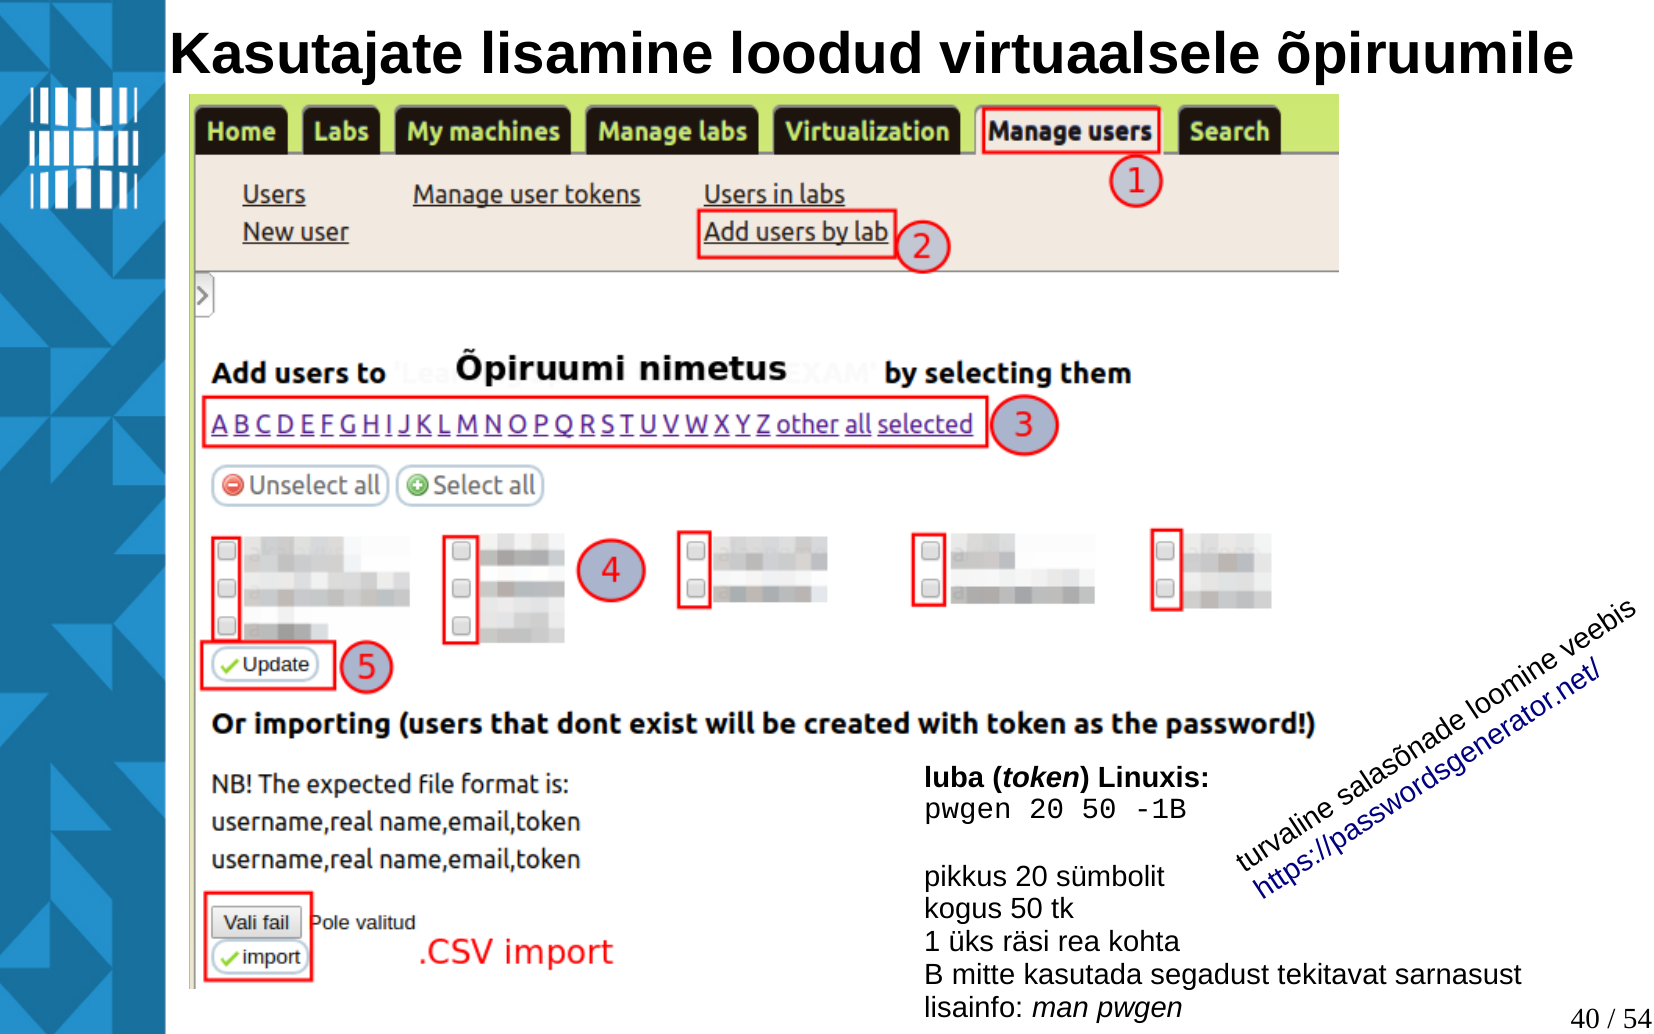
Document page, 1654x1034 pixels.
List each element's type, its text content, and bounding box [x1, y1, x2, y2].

text_box luba (token) Linuxis: pwgen 20 50 -1B pikkus 20 sümbolit kogus 50 tk 1 üks räsi rea kohta B mitte kasutada segadust tekitavat sarnasust lisainfo: man pwgen [909, 753, 1560, 1034]
picture [188, 94, 1339, 989]
text_box turvaline salasõnade loomine veebis https://passwordsgenerator.net/ [1213, 563, 1654, 948]
title Kasutajate lisamine loodud virtuaalsele õpiruumile [169, 5, 1619, 101]
